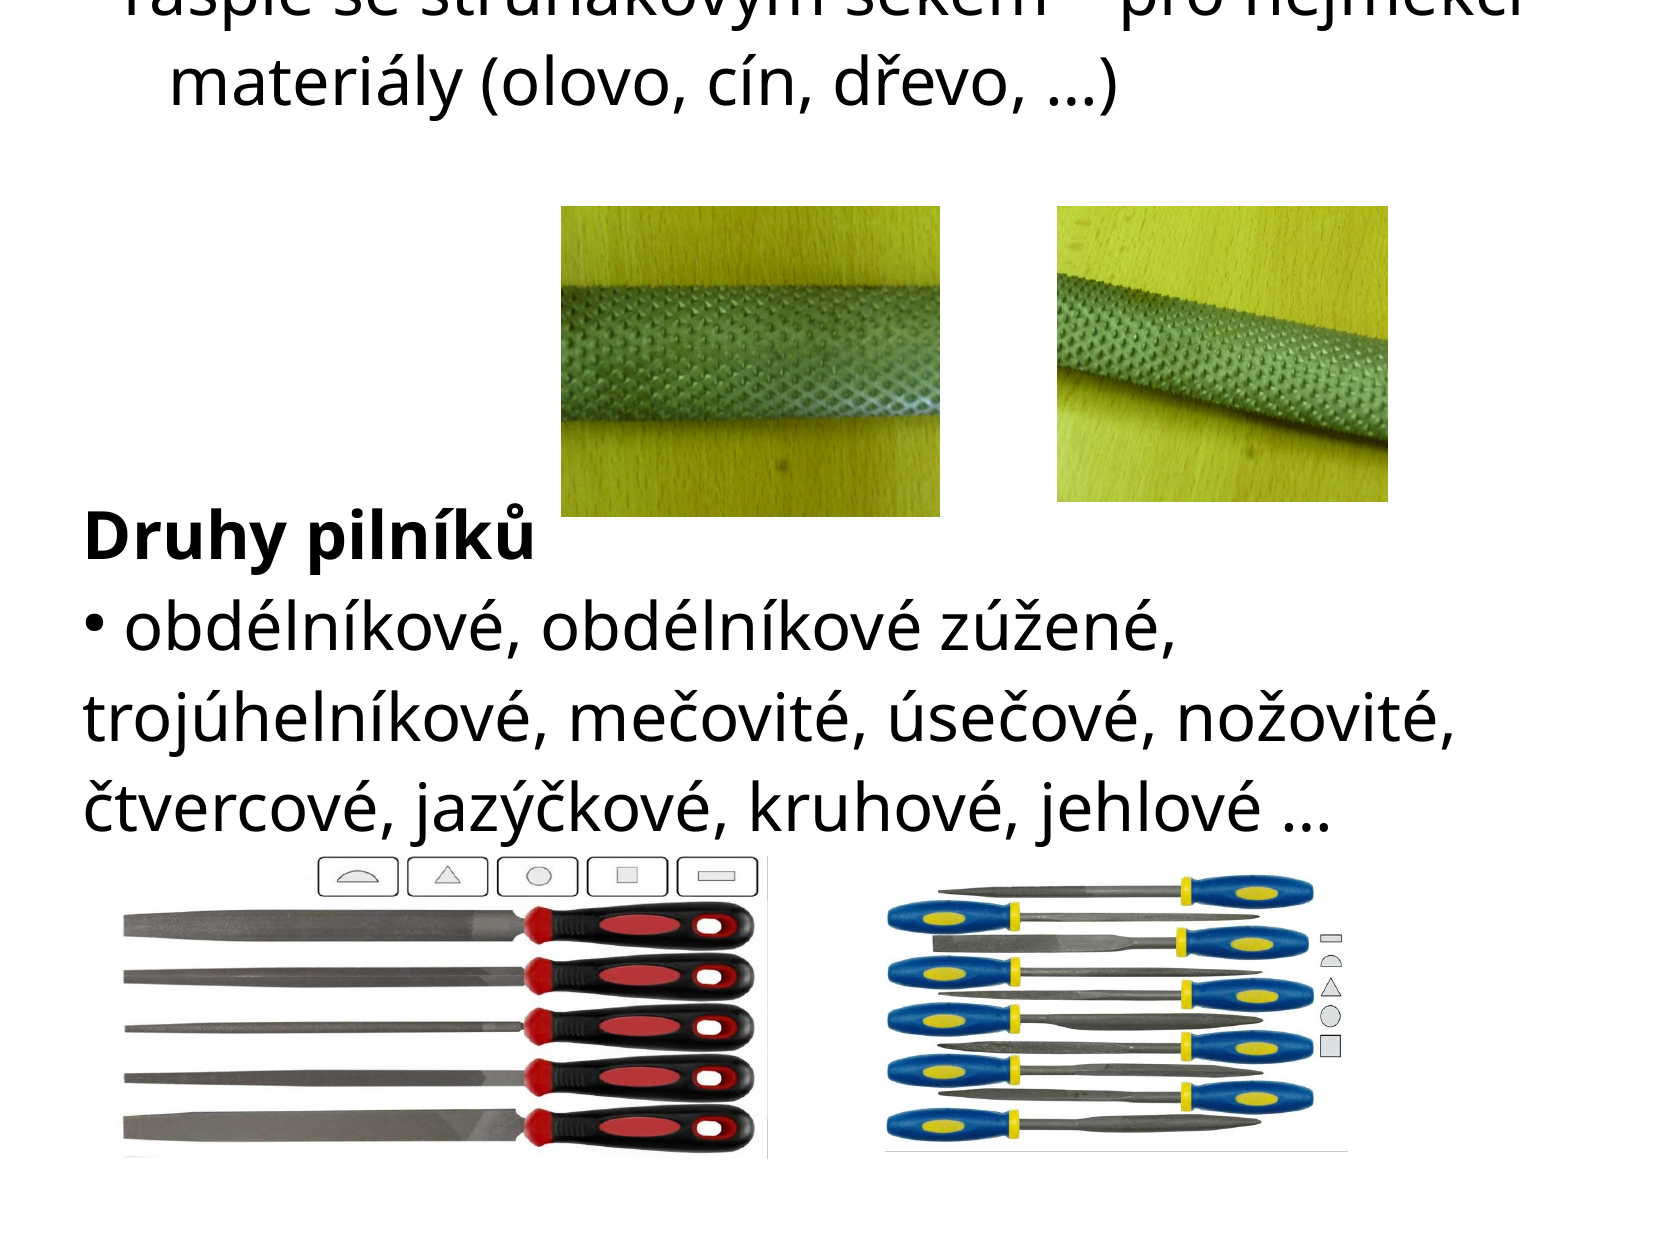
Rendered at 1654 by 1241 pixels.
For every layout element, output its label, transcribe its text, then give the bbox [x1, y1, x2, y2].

picture [118, 856, 768, 1159]
subtitle rašple se struhákovým sekem – pro nejměkčí materiály (olovo, cín, dřevo, …) Druhy pilníků obdélníkové, obdélníkové zúžené, trojúhelníkové, mečovité, úsečové, nožovité, čtvercové, jazýčkové, kruhové, jehlové … [82, 36, 1571, 1122]
picture [1057, 206, 1388, 502]
picture [885, 859, 1348, 1152]
picture [561, 206, 940, 517]
